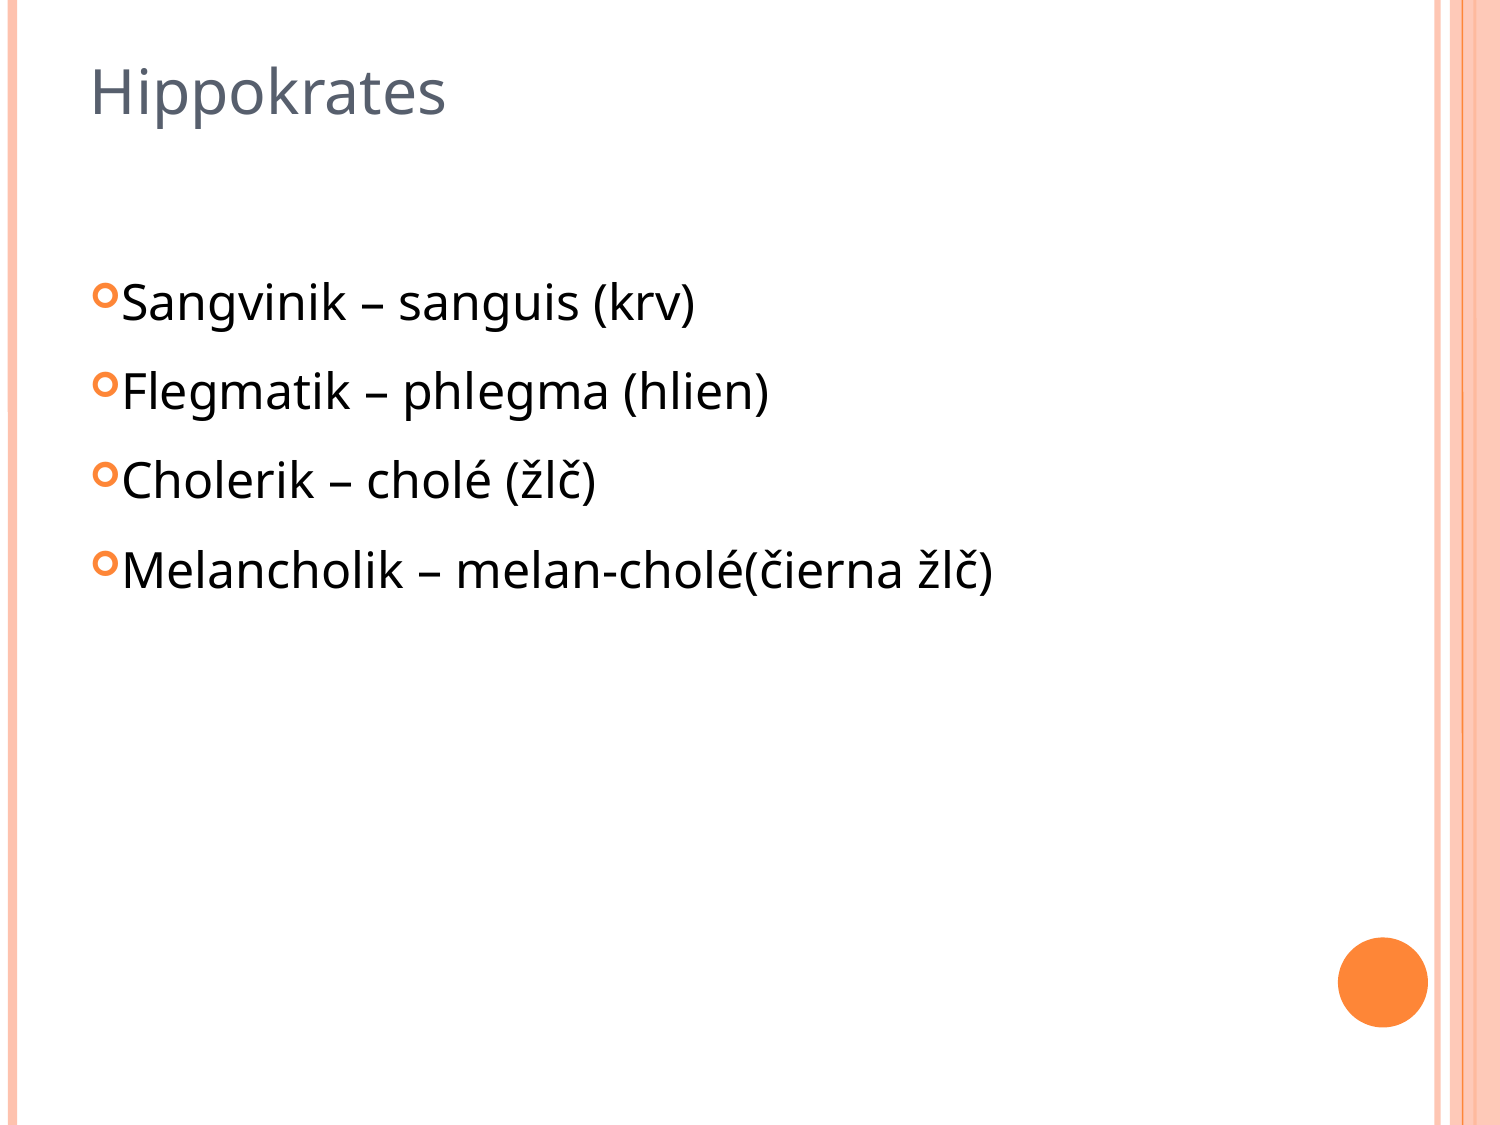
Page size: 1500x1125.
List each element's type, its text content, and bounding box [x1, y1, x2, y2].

list Sangvinik – sanguis (krv) Flegmatik – phlegma (hlien) Cholerik – cholé (žlč) Melancholik – melan-cholé(čierna žlč) [75, 262, 1300, 1062]
title Hippokrates [75, 45, 1300, 233]
